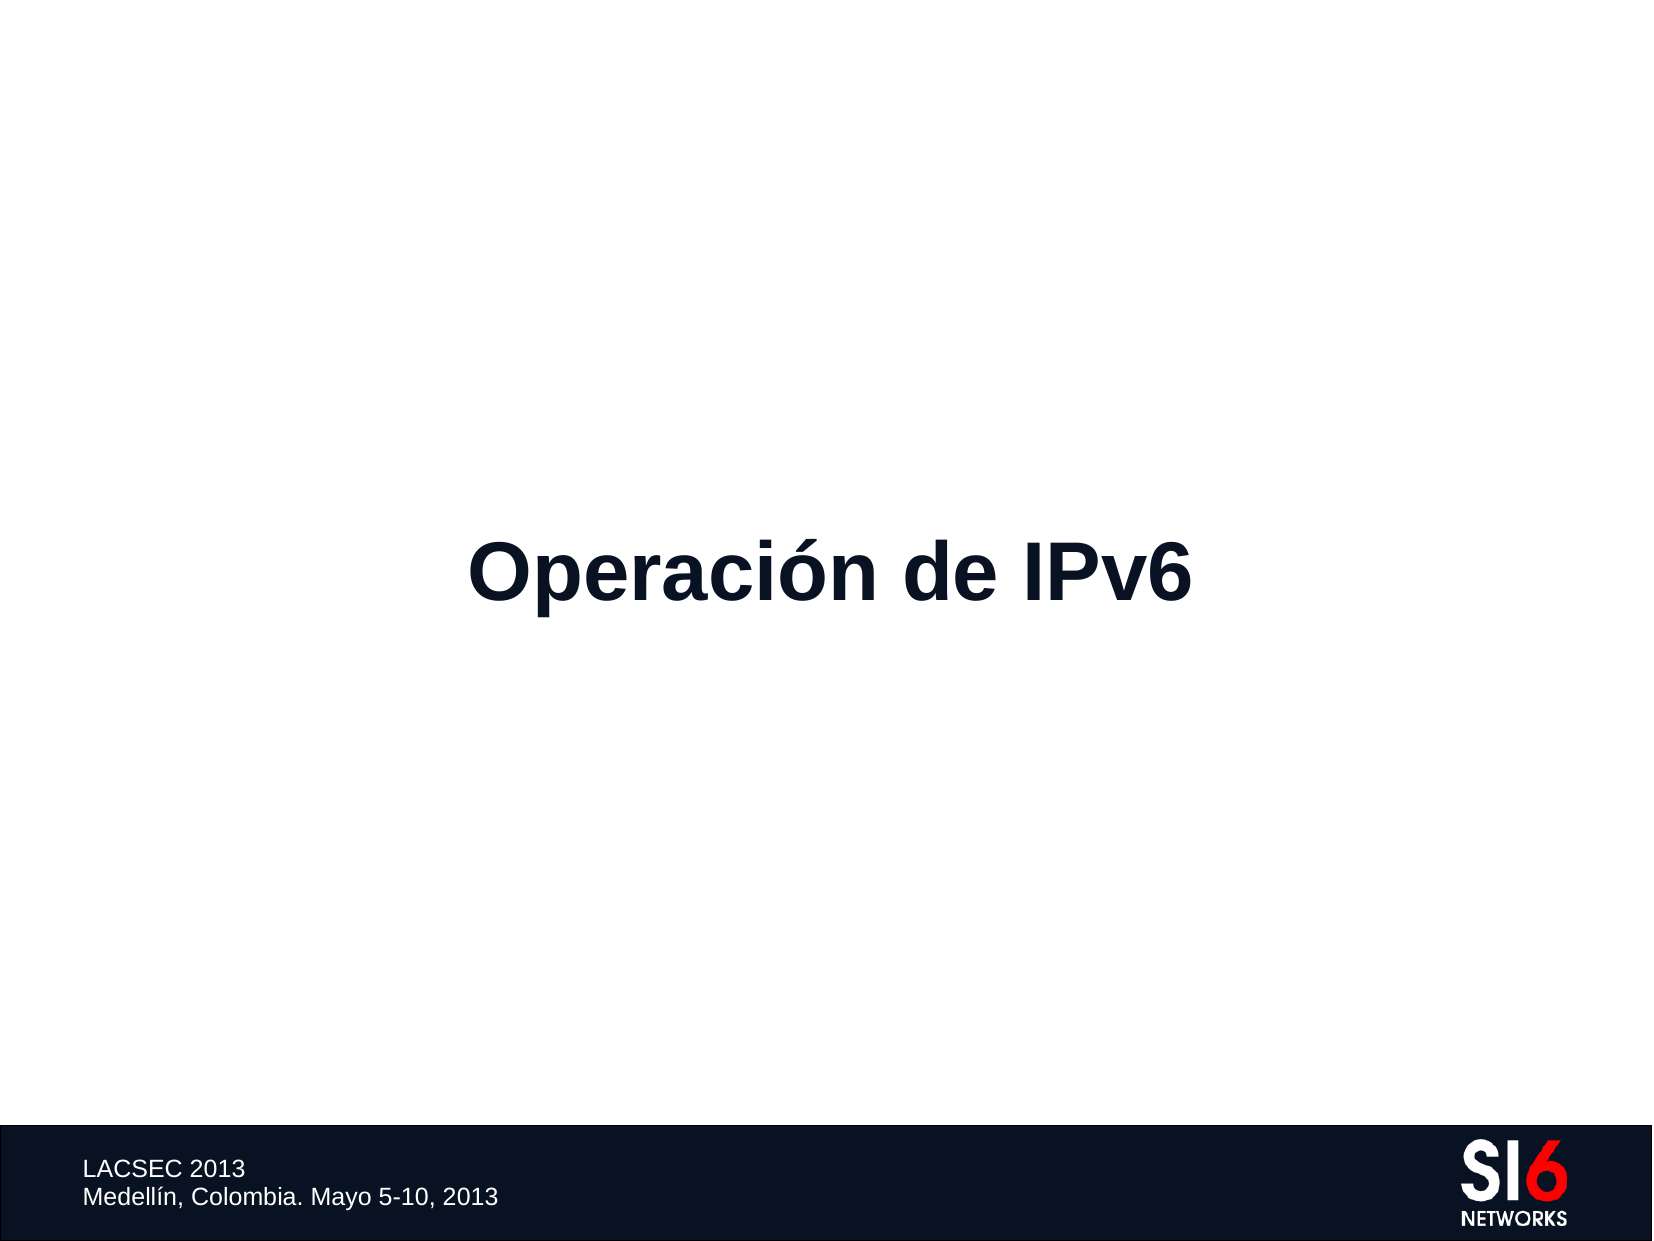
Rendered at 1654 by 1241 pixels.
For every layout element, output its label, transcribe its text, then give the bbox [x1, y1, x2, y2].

picture [1461, 1139, 1567, 1226]
title Operación de IPv6 [86, 467, 1576, 676]
